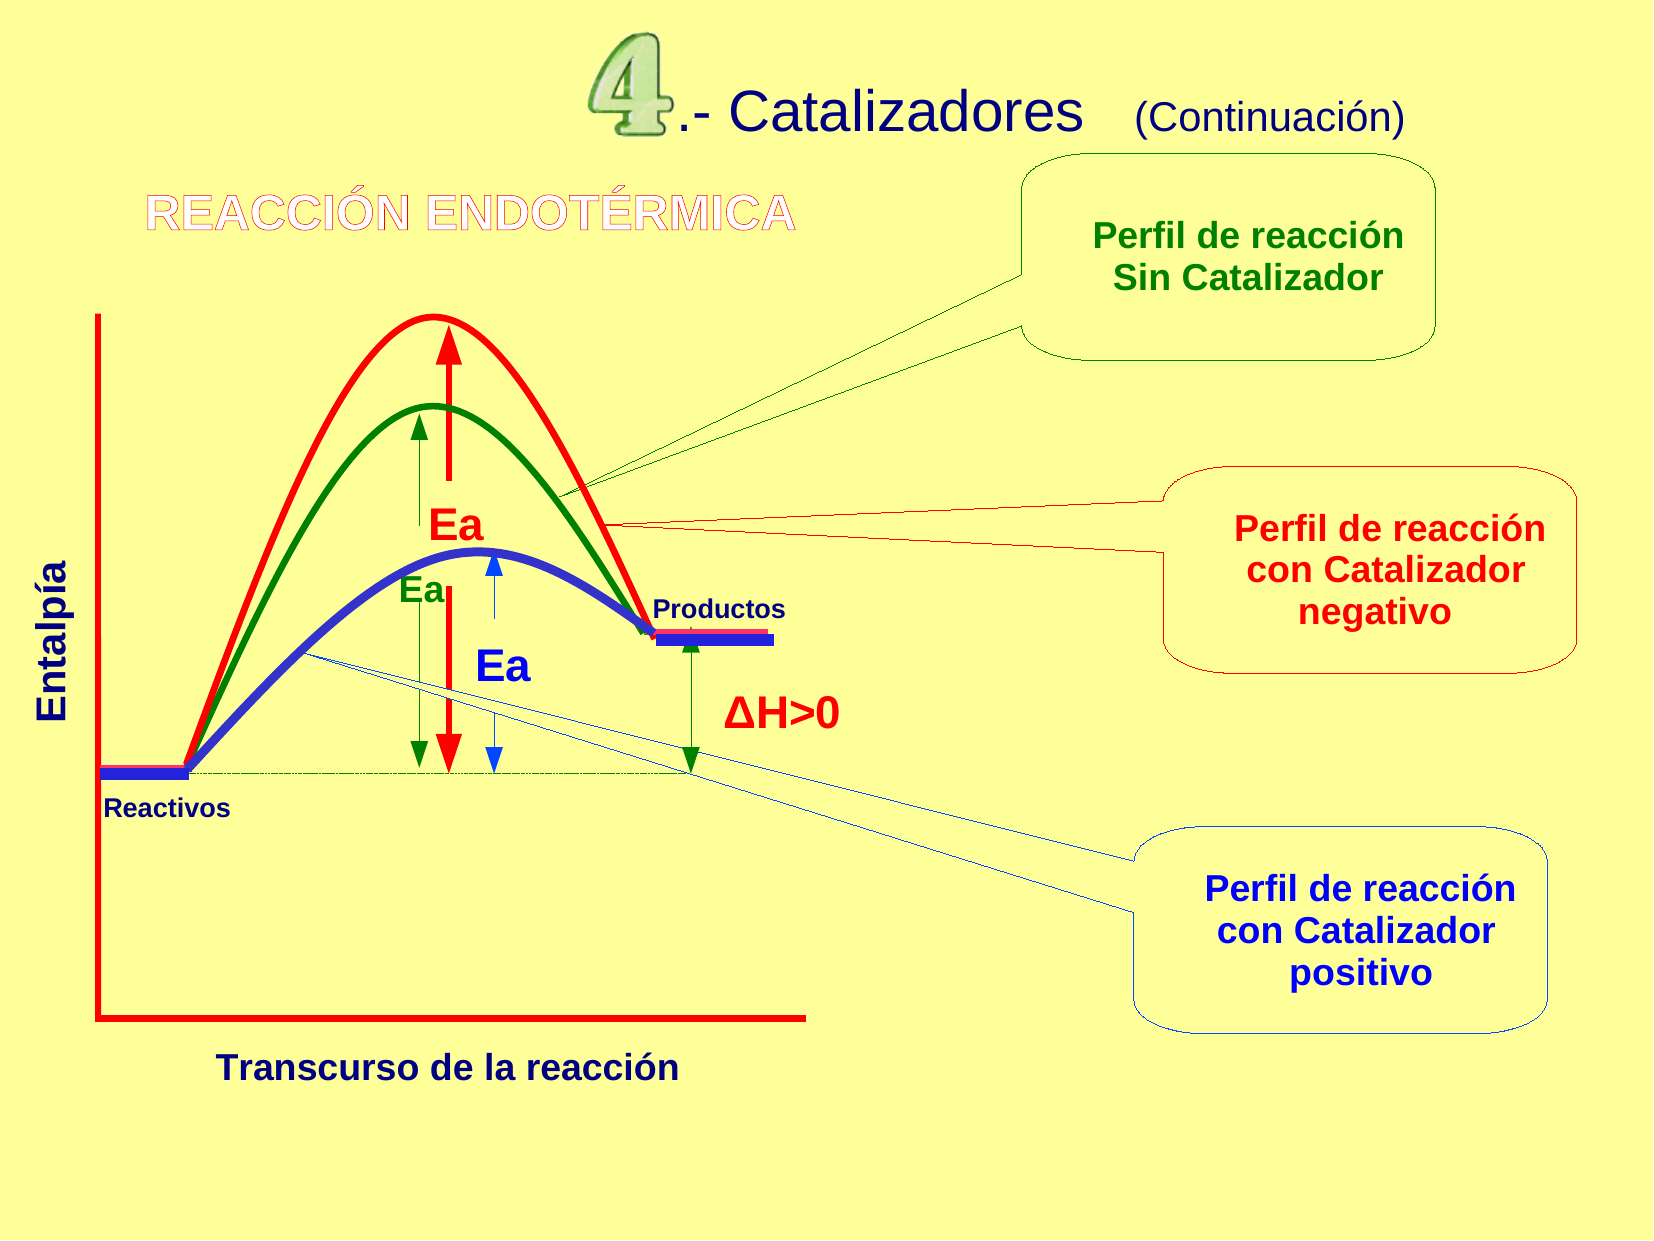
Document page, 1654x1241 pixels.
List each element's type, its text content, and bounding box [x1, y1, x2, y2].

text_box Entalpía [20, 501, 83, 739]
text_box Transcurso de la reacción [200, 1039, 751, 1098]
text_box Perfil de reacción con Catalizador negativo [662, 466, 1577, 674]
picture [692, 633, 812, 780]
picture [95, 295, 812, 1028]
text_box Reactivos [88, 785, 266, 832]
text_box ΔH>0 [708, 679, 916, 747]
text_box Perfil de reacción con Catalizador positivo [662, 742, 1548, 1034]
picture [564, 16, 686, 142]
text_box REACCIÓN ENDOTÉRMICA [129, 177, 839, 249]
text_box .- Catalizadores (Continuación) [661, 70, 1506, 151]
text_box Perfil de reacción Sin Catalizador [662, 153, 1436, 459]
text_box Productos [662, 587, 815, 633]
